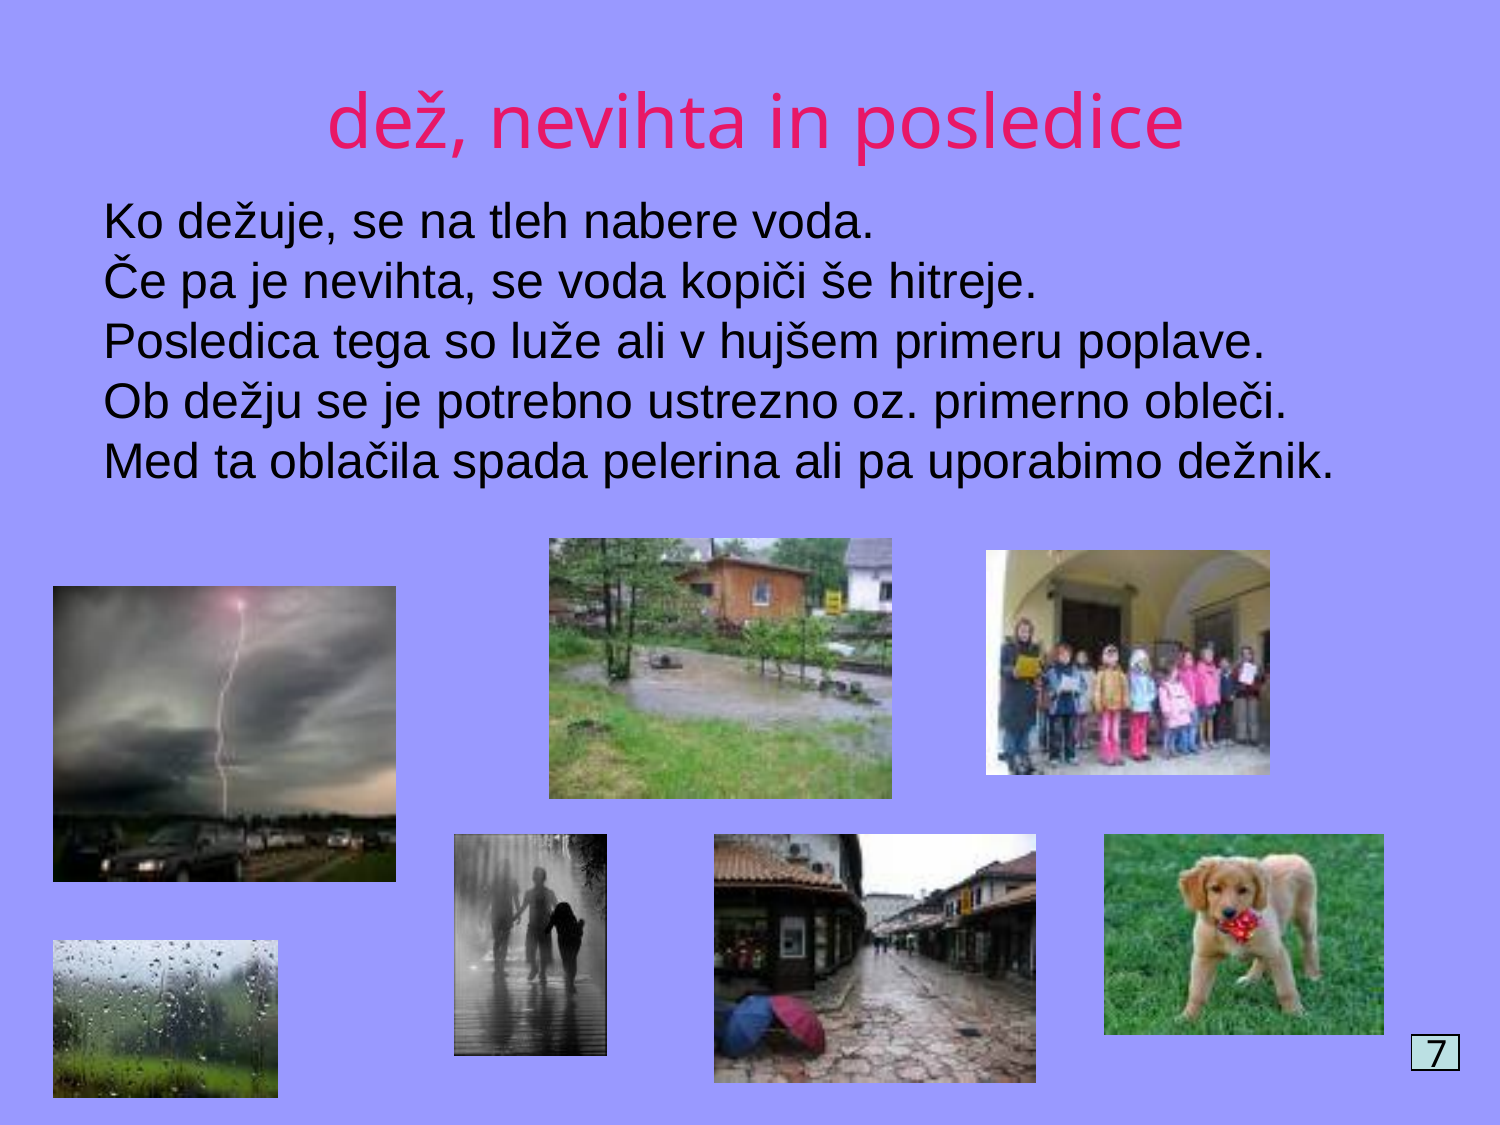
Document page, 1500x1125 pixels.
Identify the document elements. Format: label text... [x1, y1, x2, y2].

text_box dež, nevihta in posledice [41, 66, 1471, 173]
picture [549, 538, 892, 799]
picture [714, 834, 1036, 1083]
text_box Ko dežuje, se na tleh nabere voda. Če pa je nevihta, se voda kopiči še hitreje. Posledica tega so luže ali v hujšem primeru poplave. Ob dežju se je potrebno ustrezno oz. primerno obleči. Med ta oblačila spada pelerina ali pa uporabimo dežnik. [88, 173, 1388, 528]
text_box 7 [1411, 1034, 1459, 1071]
picture [454, 834, 607, 1056]
picture [53, 940, 278, 1098]
picture [1104, 834, 1384, 1035]
picture [986, 550, 1270, 775]
picture [53, 586, 396, 882]
